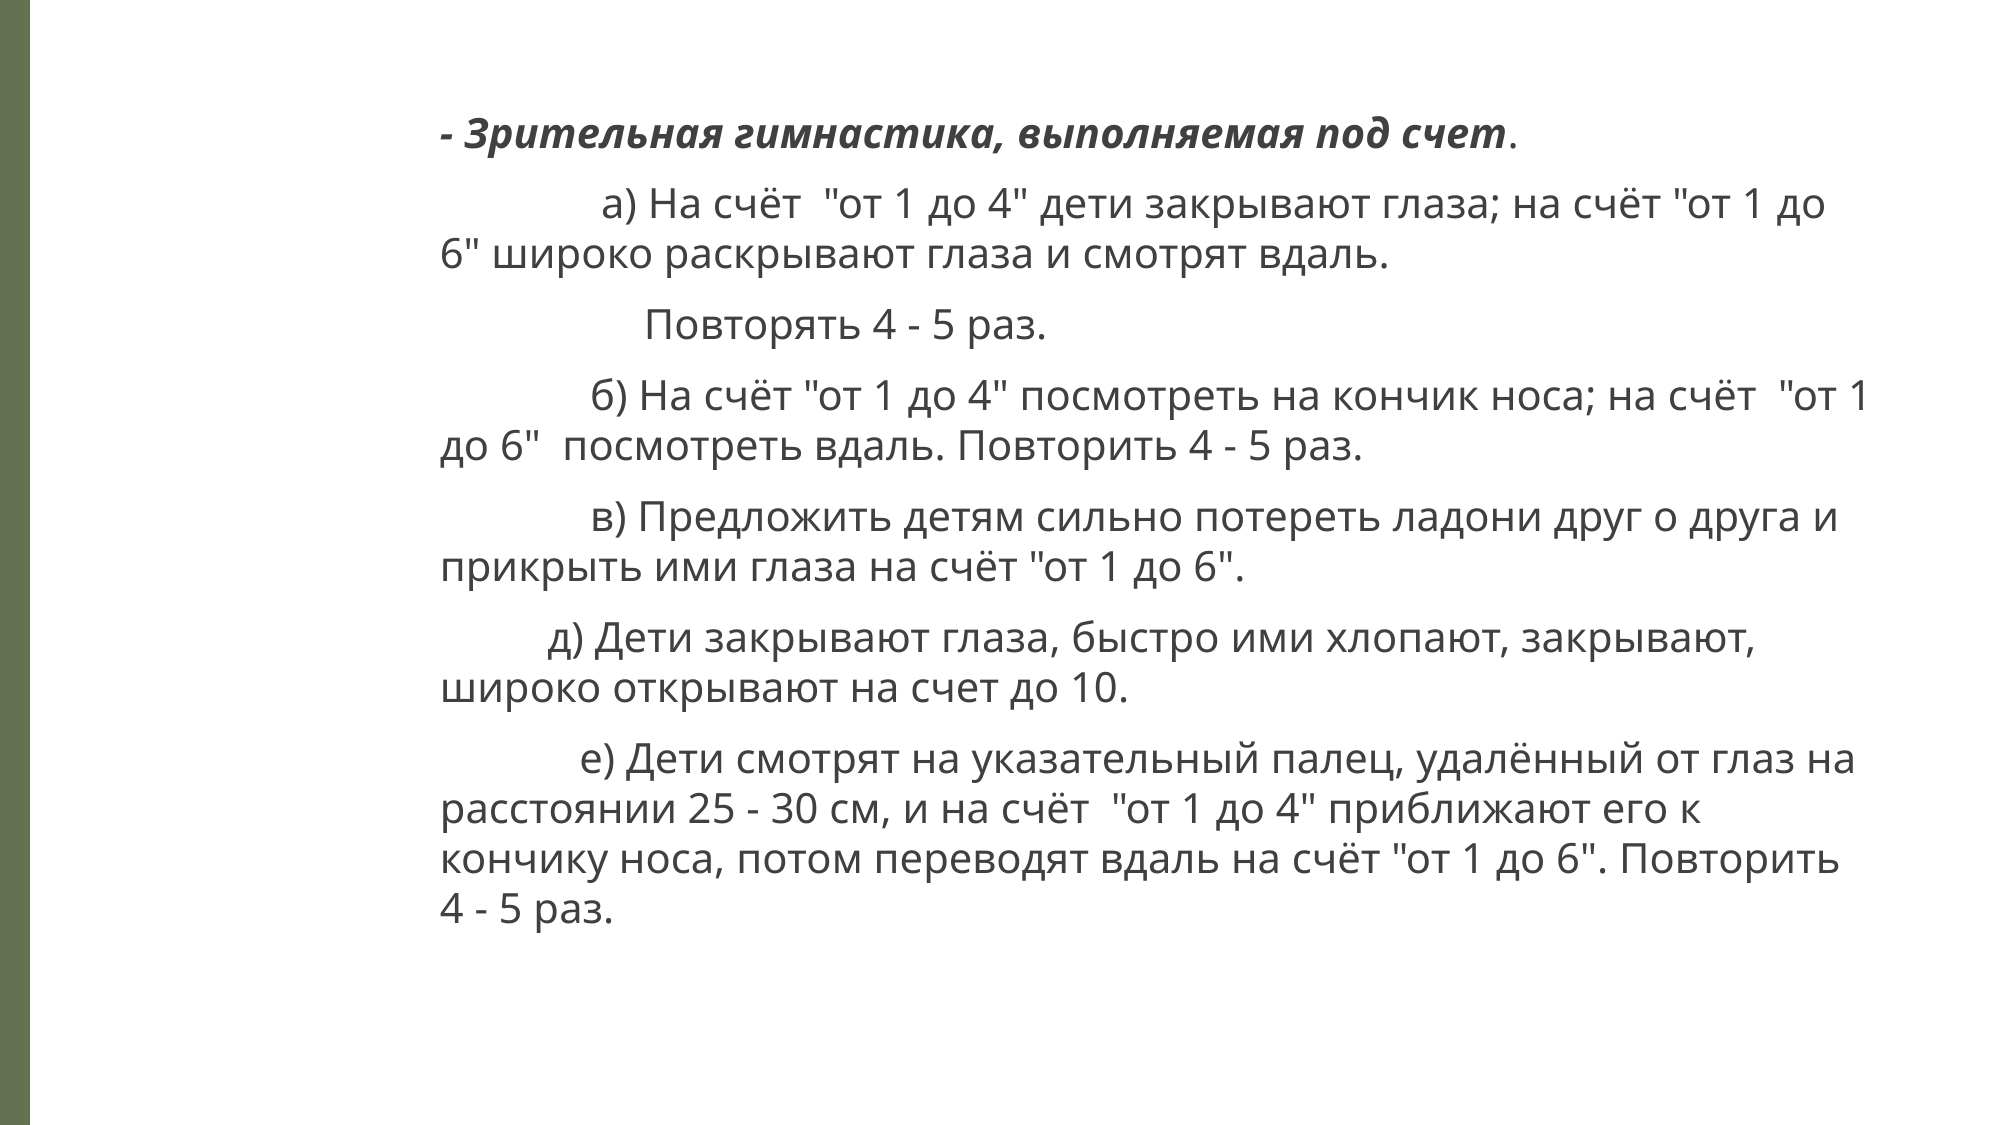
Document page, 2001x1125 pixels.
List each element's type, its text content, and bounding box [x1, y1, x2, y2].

list - Зрительная гимнастика, выполняемая под счет. а) На счёт "от 1 до 4" дети закрывают глаза; на счёт "от 1 до 6" широко раскрывают глаза и смотрят вдаль. Повторять 4 - 5 раз. б) На счёт "от 1 до 4" посмотреть на кончик носа; на счёт "от 1 до 6" посмотреть вдаль. Повторить 4 - 5 раз. в) Предложить детям сильно потереть ладони друг о друга и прикрыть ими глаза на счёт "от 1 до 6". д) Дети закрывают глаза, быстро ими хлопают, закрывают, широко открывают на счет до 10. е) Дети смотрят на указательный палец, удалённый от глаз на расстоянии 25 - 30 см, и на счёт "от 1 до 4" приближают его к кончику носа, потом переводят вдаль на счёт "от 1 до 6". Повторить 4 - 5 раз. [424, 91, 1888, 970]
